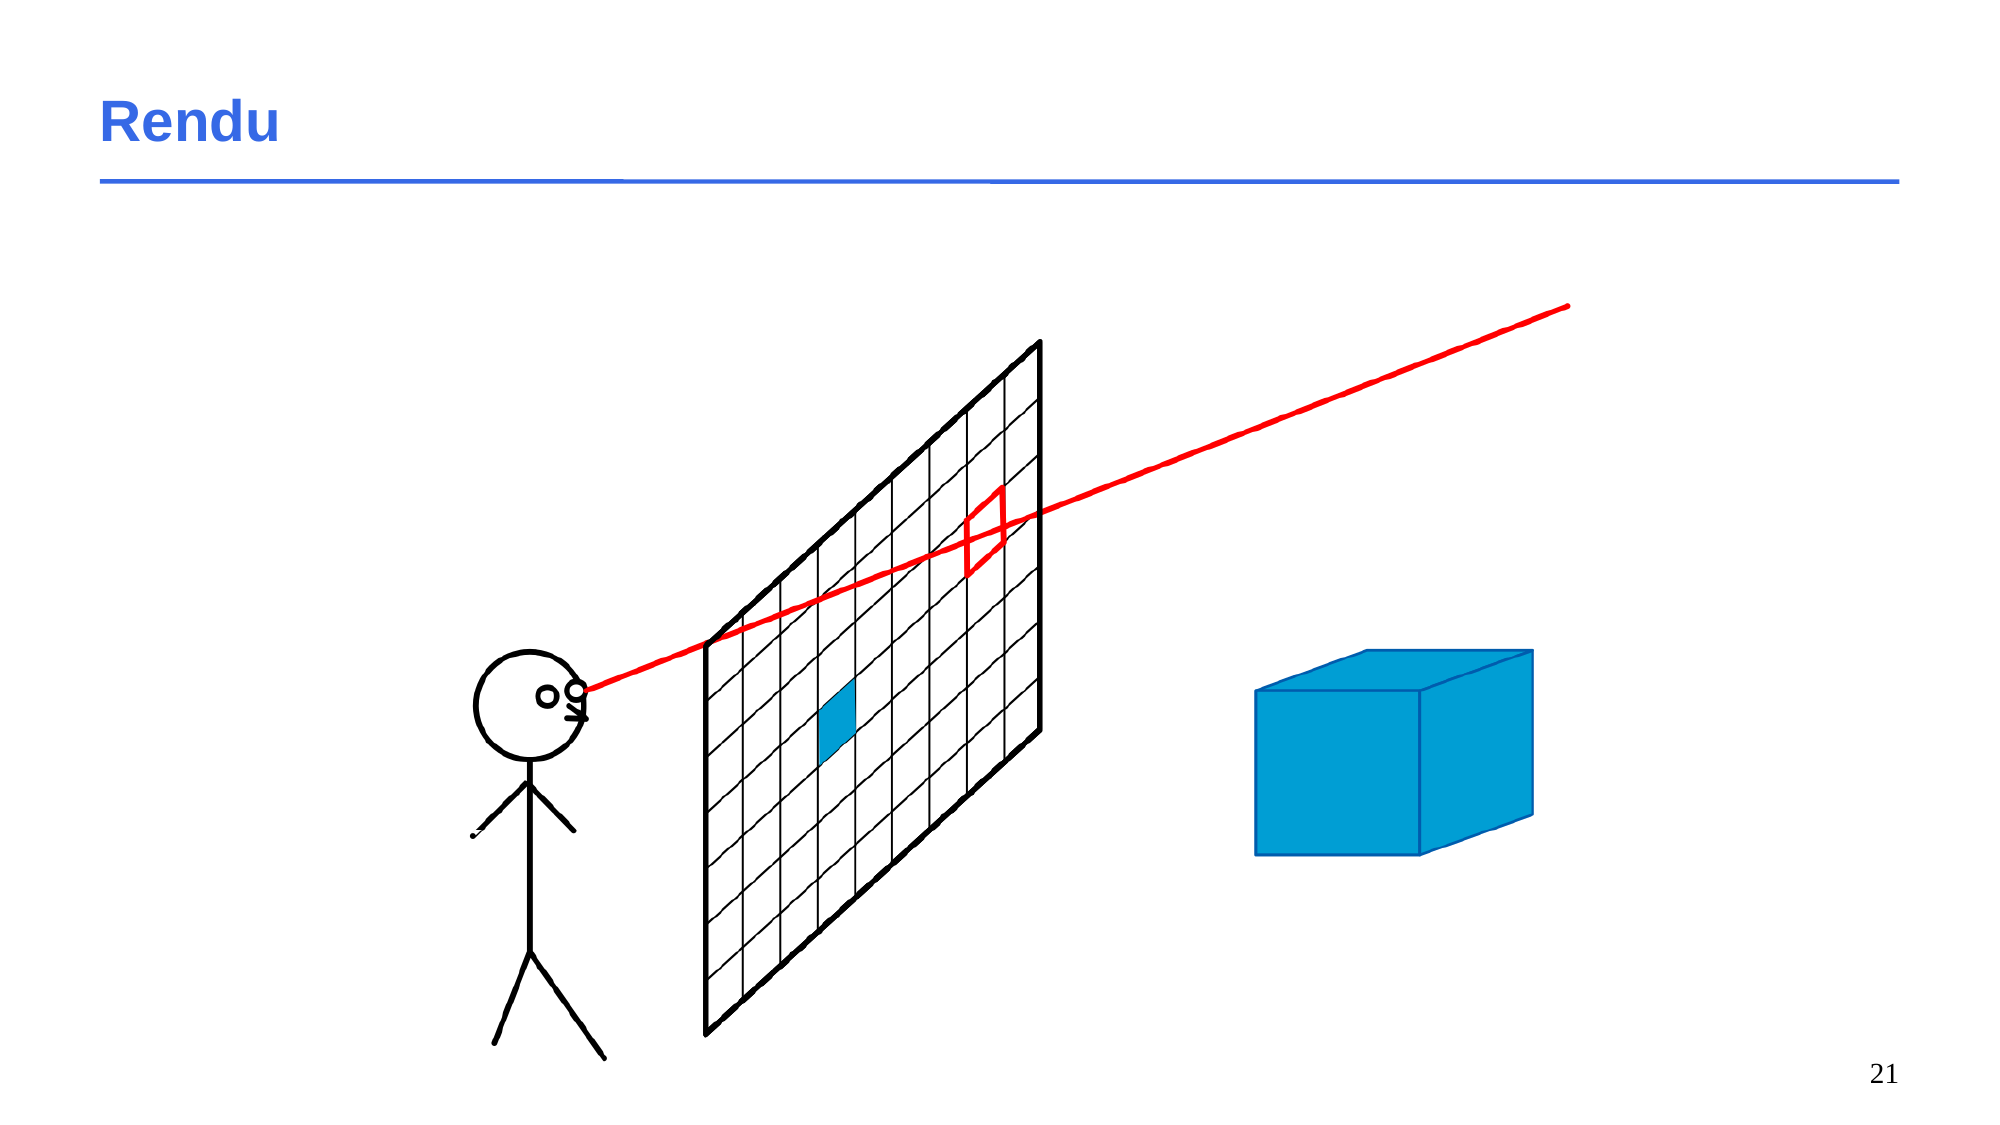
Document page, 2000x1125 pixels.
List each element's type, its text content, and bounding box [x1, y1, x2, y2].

title Rendu [99, 27, 1900, 215]
picture [300, 224, 1700, 1125]
